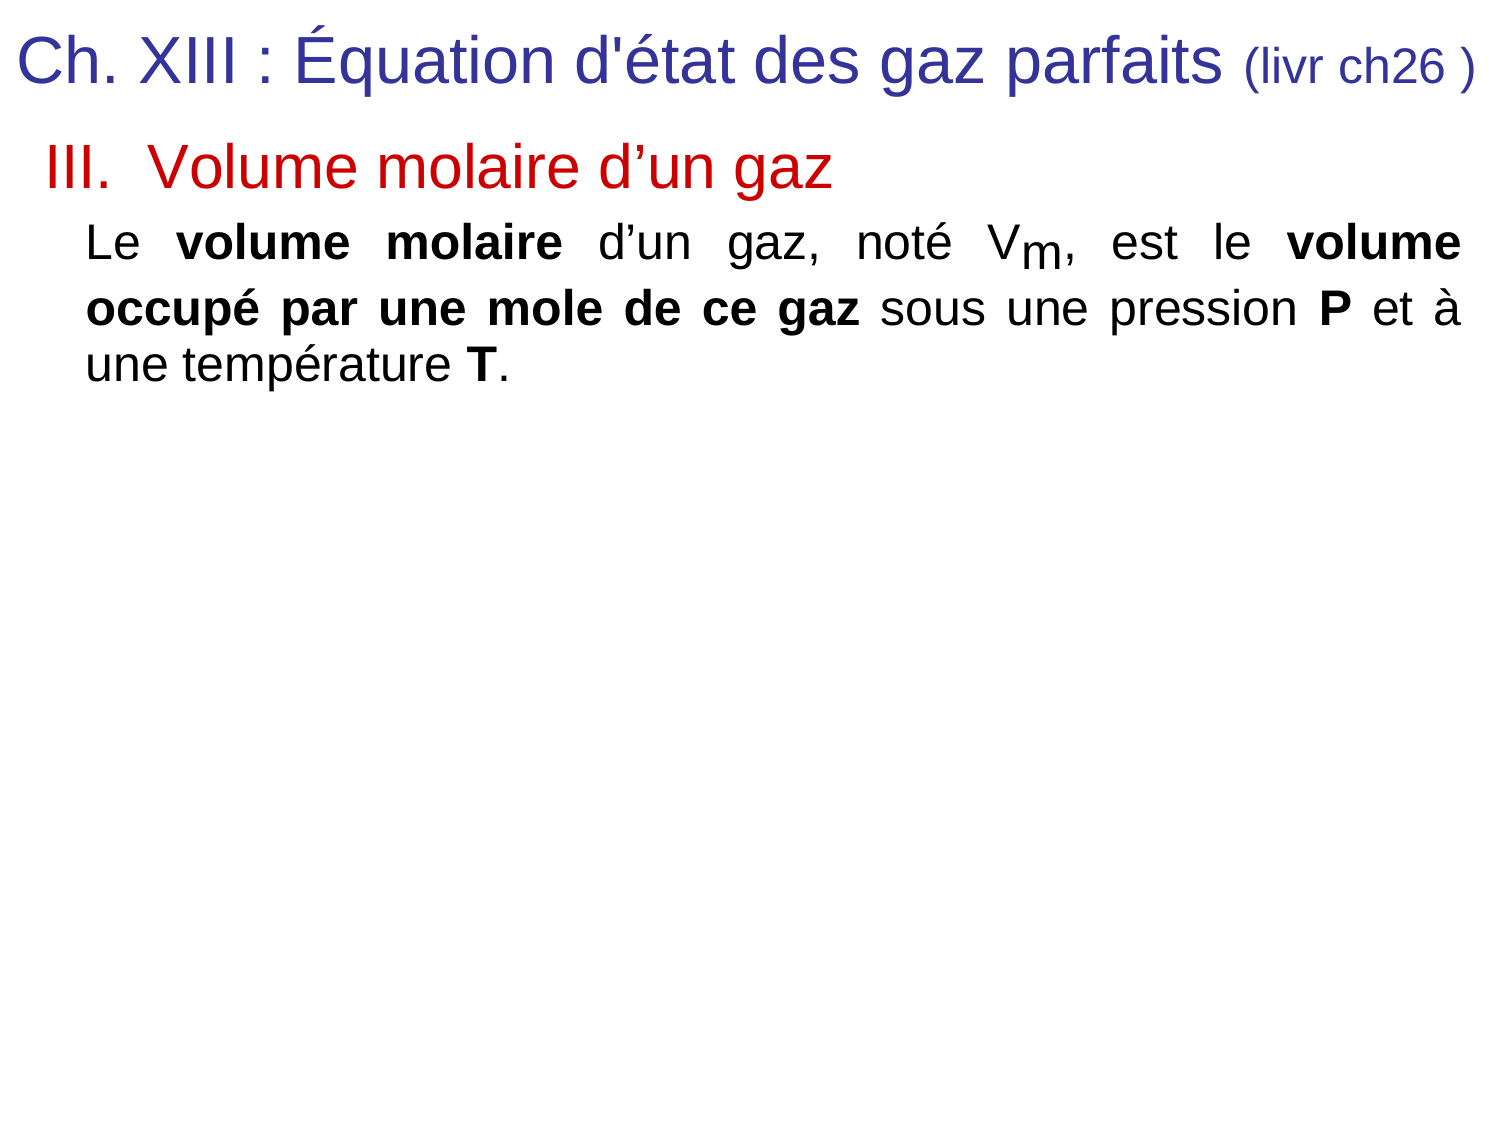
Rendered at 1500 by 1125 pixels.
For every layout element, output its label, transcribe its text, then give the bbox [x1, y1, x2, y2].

text_box III. Volume molaire d’un gaz [29, 123, 1500, 237]
text_box Le volume molaire d’un gaz, noté Vm, est le volume occupé par une mole de ce gaz sous une pression P et à une température T. [70, 206, 1477, 404]
title Ch. XIII : Équation d'état des gaz parfaits (livr ch26 ) [0, 1, 1500, 119]
